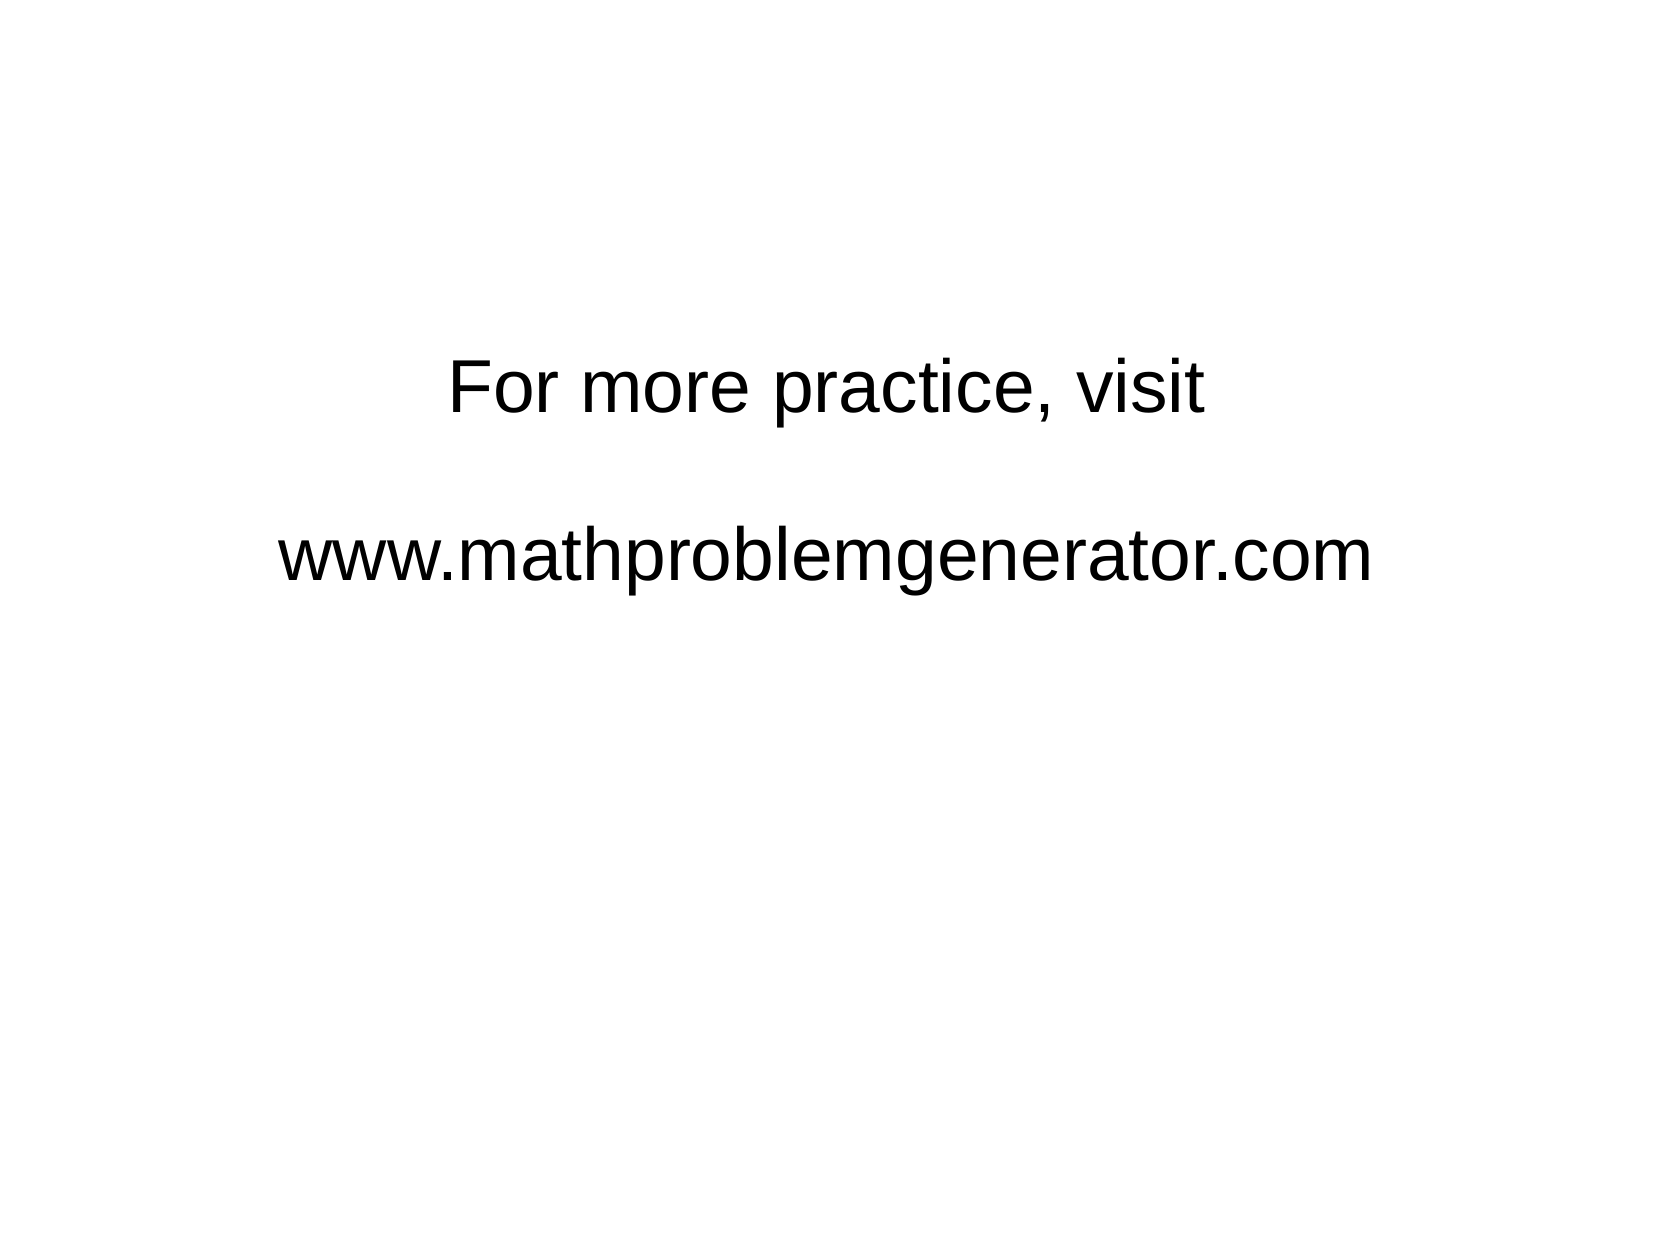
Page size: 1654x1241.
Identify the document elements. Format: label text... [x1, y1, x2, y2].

text_box For more practice, visit www.mathproblemgenerator.com [245, 337, 1409, 713]
